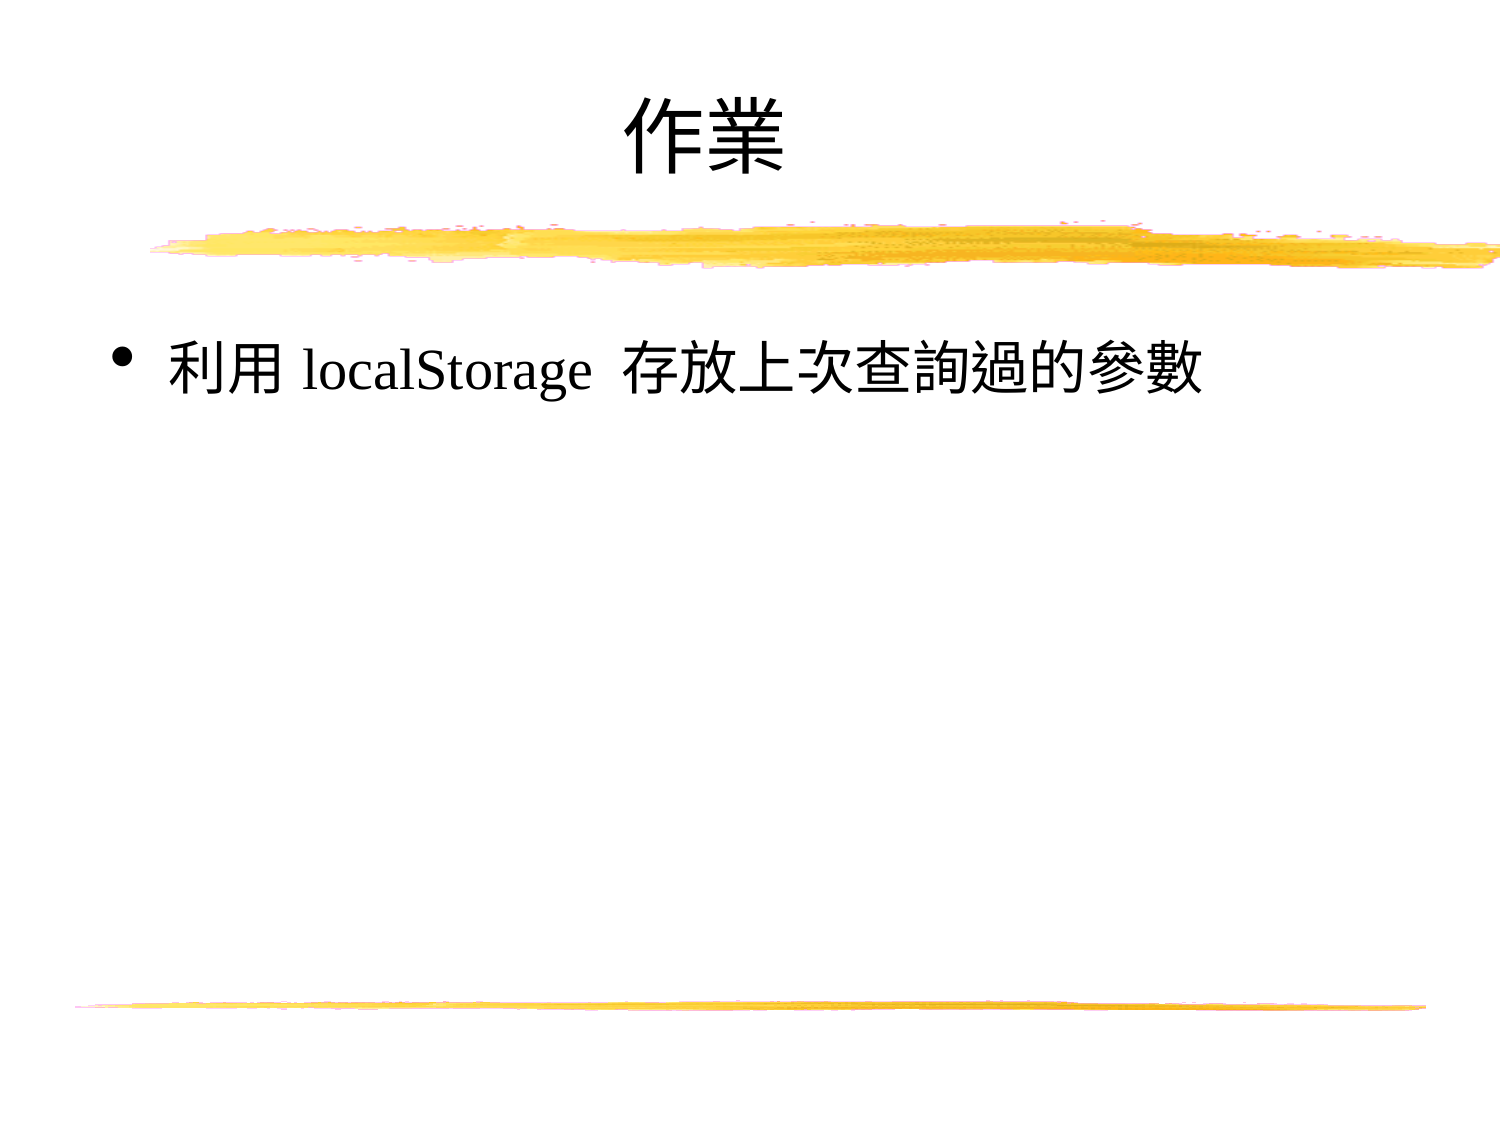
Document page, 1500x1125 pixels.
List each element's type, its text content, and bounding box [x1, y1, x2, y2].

picture [150, 215, 1500, 279]
list 利用localStorage 存放上次查詢過的參數 [112, 321, 1388, 975]
picture [75, 999, 1426, 1013]
title 作業 [66, 37, 1342, 225]
